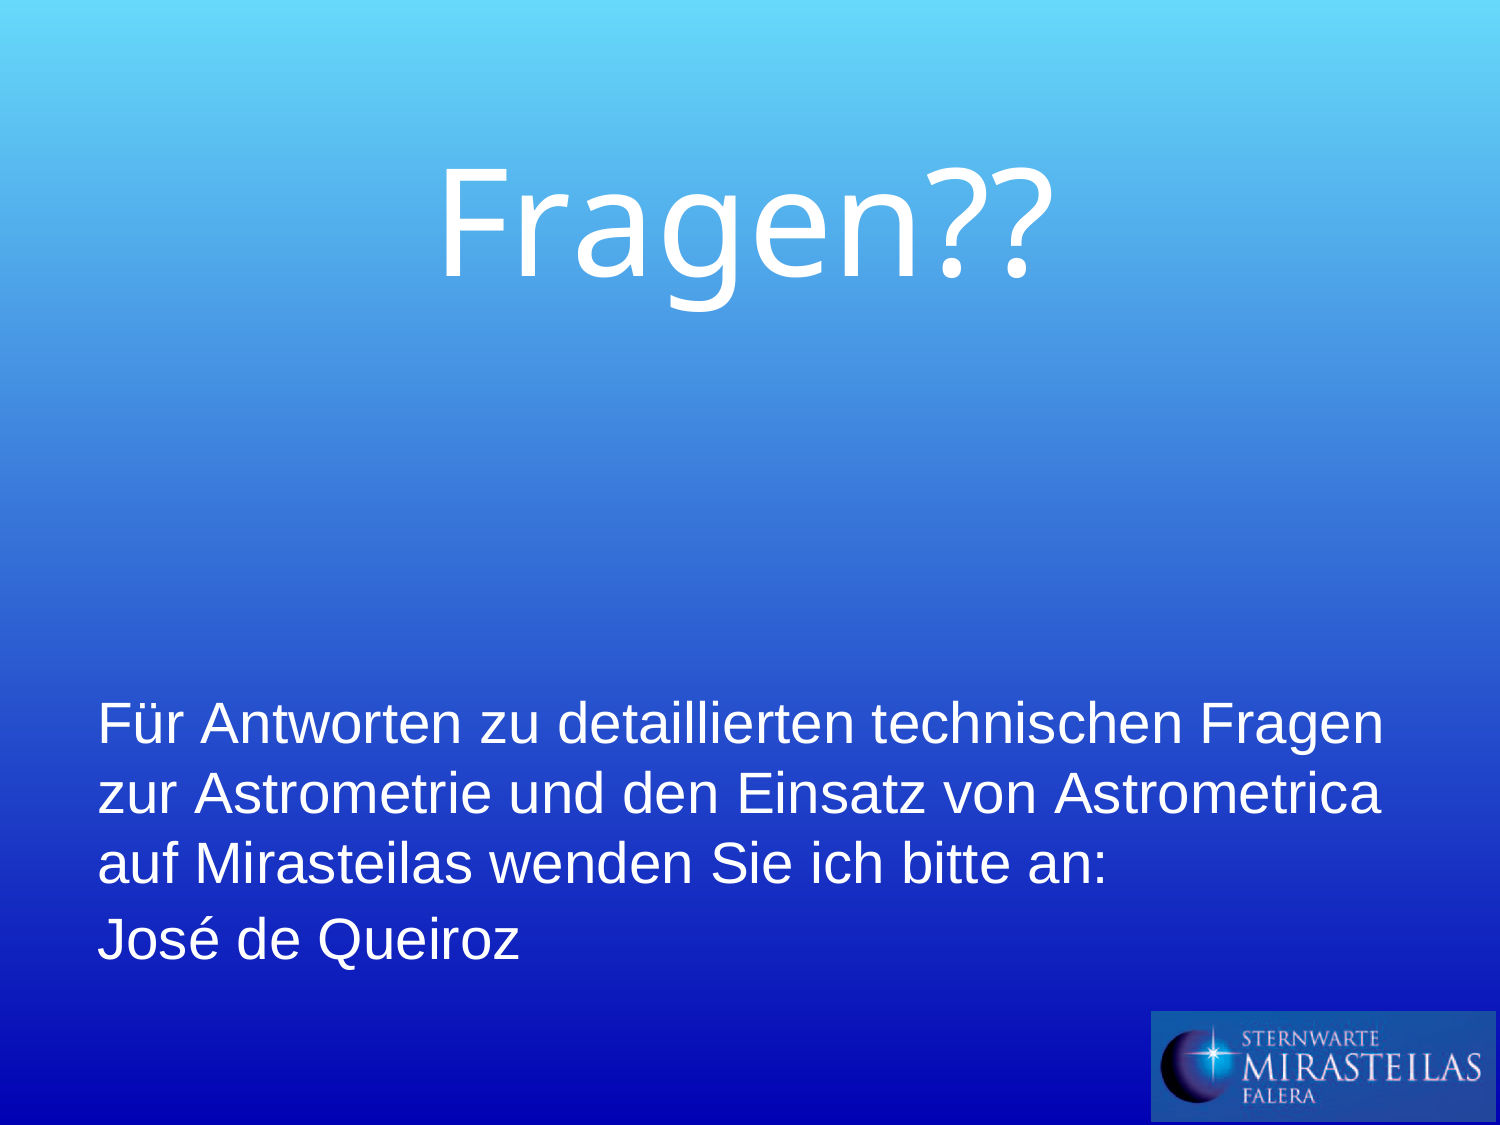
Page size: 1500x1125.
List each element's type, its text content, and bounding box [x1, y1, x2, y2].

picture [1151, 1011, 1496, 1122]
text_box Fragen?? Für Antworten zu detaillierten technischen Fragen zur Astrometrie und den Einsatz von Astrometrica auf Mirasteilas wenden Sie ich bitte an: José de Queiroz [82, 118, 1406, 757]
